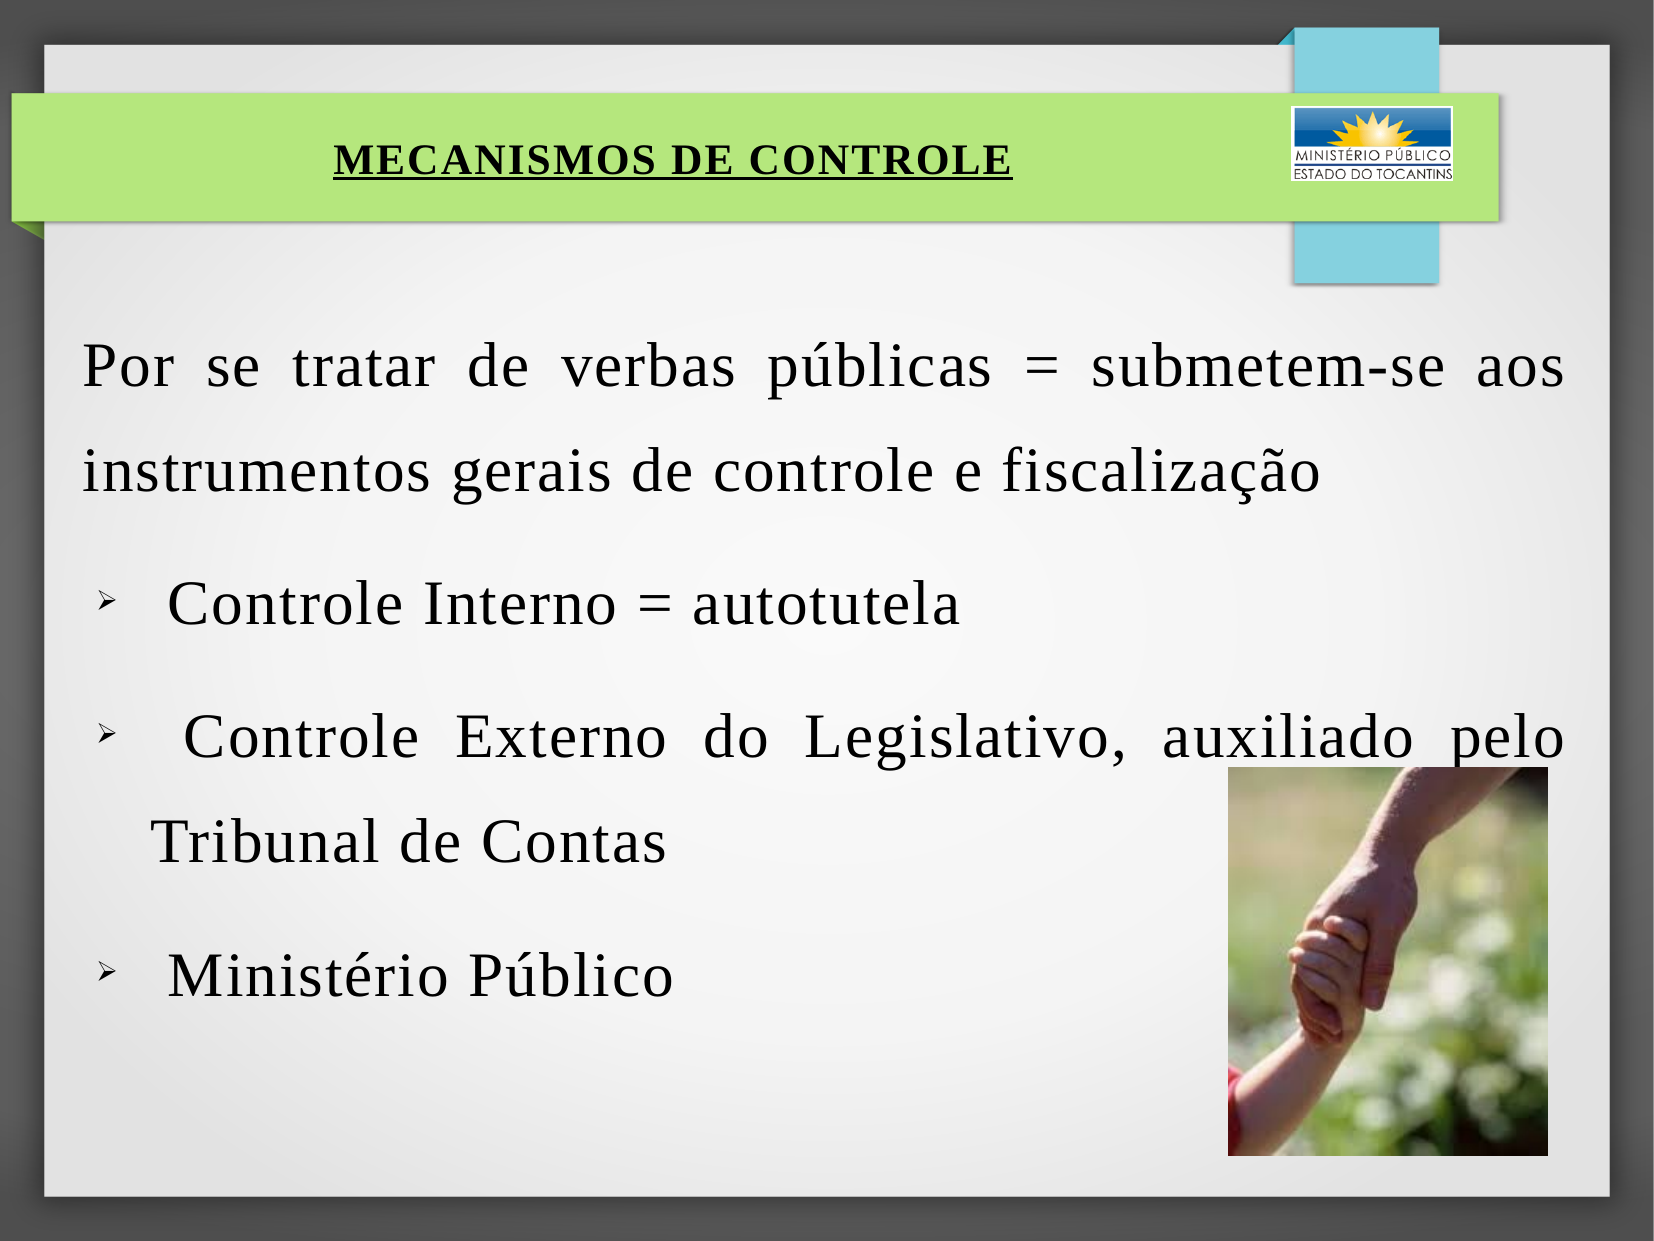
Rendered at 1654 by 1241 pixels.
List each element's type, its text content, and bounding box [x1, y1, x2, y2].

list Por se tratar de verbas públicas = submetem-se aos instrumentos gerais de controle e fiscalização Controle Interno = autotutela Controle Externo do Legislativo, auxiliado pelo Tribunal de Contas Ministério Público [82, 295, 1571, 1015]
title MECANISMOS DE CONTROLE [82, 94, 1264, 213]
picture [0, 0, 1654, 1241]
